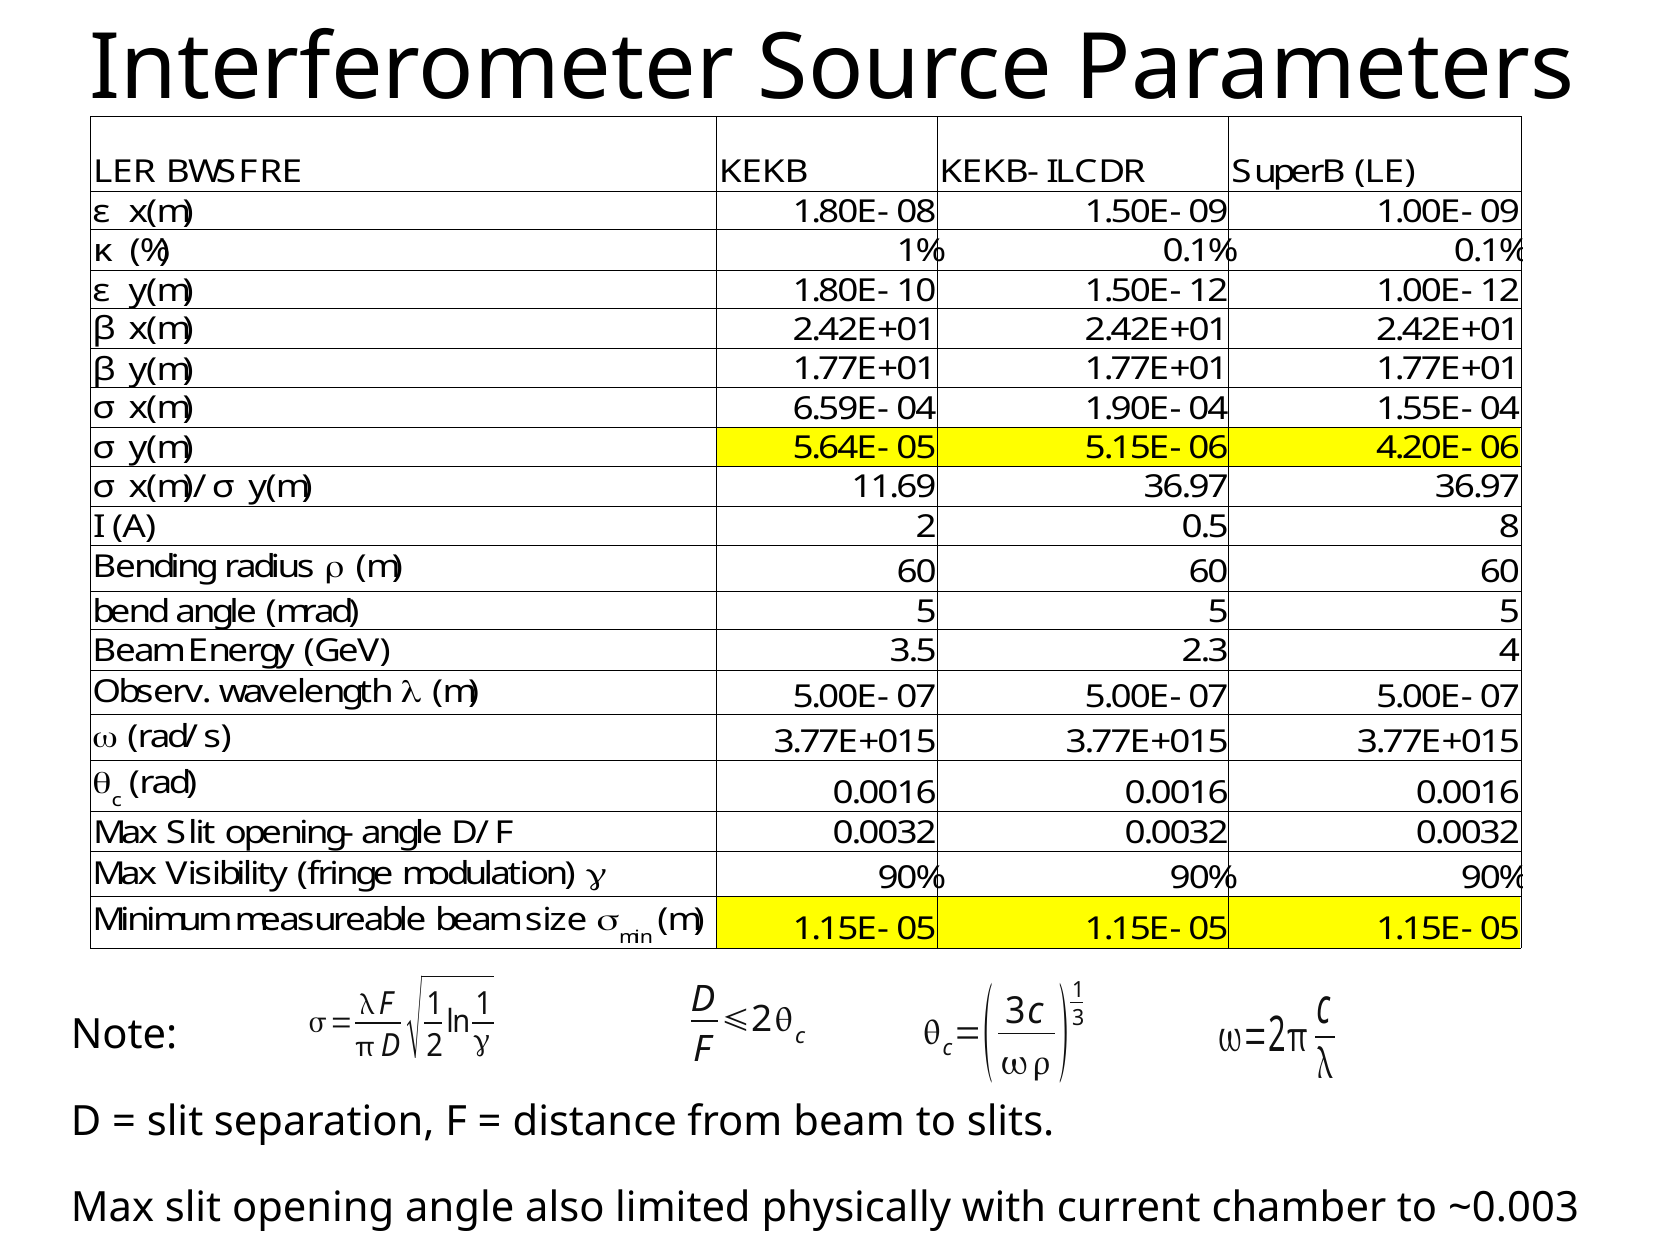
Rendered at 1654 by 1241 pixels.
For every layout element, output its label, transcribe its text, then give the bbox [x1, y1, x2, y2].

chart [88, 114, 1523, 1003]
title Interferometer Source Parameters [88, 8, 1577, 119]
list Note: D = slit separation, F = distance from beam to slits. Max slit opening angle also limited physically with current chamber to ~0.003 rad [53, 1003, 1595, 1214]
